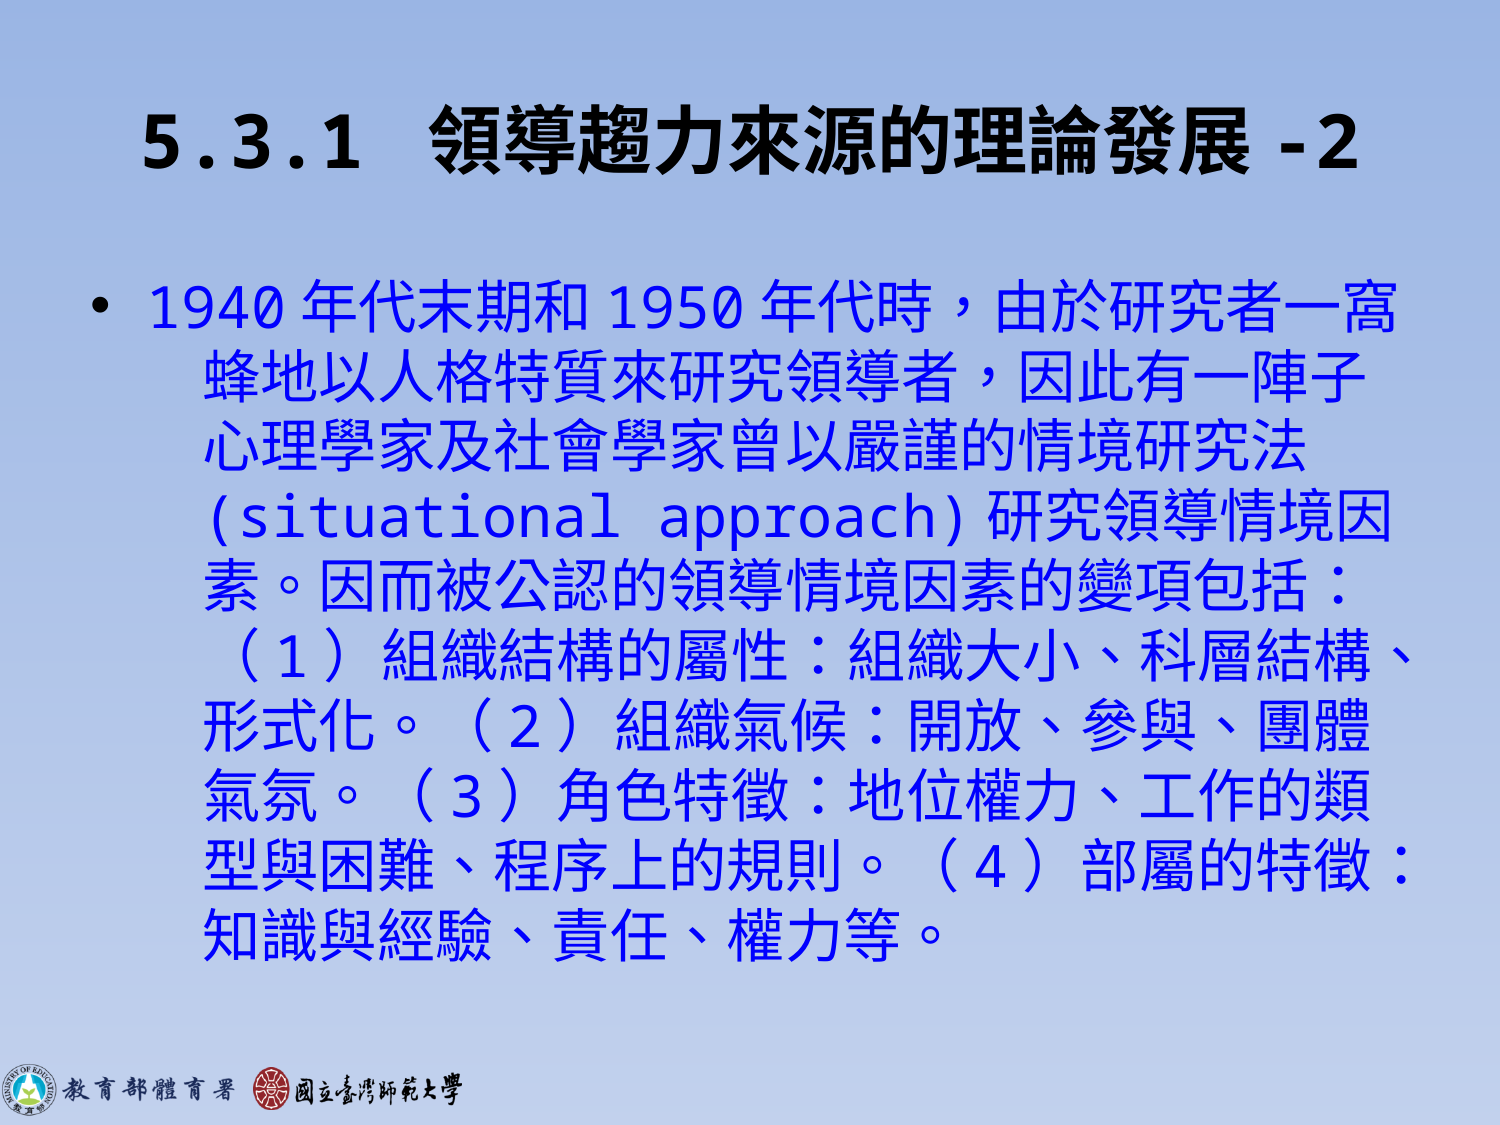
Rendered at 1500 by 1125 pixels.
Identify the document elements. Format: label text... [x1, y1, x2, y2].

list 1940年代末期和1950年代時，由於研究者一窩蜂地以人格特質來研究領導者，因此有一陣子心理學家及社會學家曾以嚴謹的情境研究法(situational approach)研究領導情境因素。因而被公認的領導情境因素的變項包括：（1）組織結構的屬性：組織大小、科層結構、形式化。（2）組織氣候：開放、參與、團體氣氛。（3）角色特徵：地位權力、工作的類型與困難、程序上的規則。（4）部屬的特徵：知識與經驗、責任、權力等。 [75, 262, 1426, 1005]
title 5.3.1 領導趨力來源的理論發展-2 [75, 45, 1426, 233]
